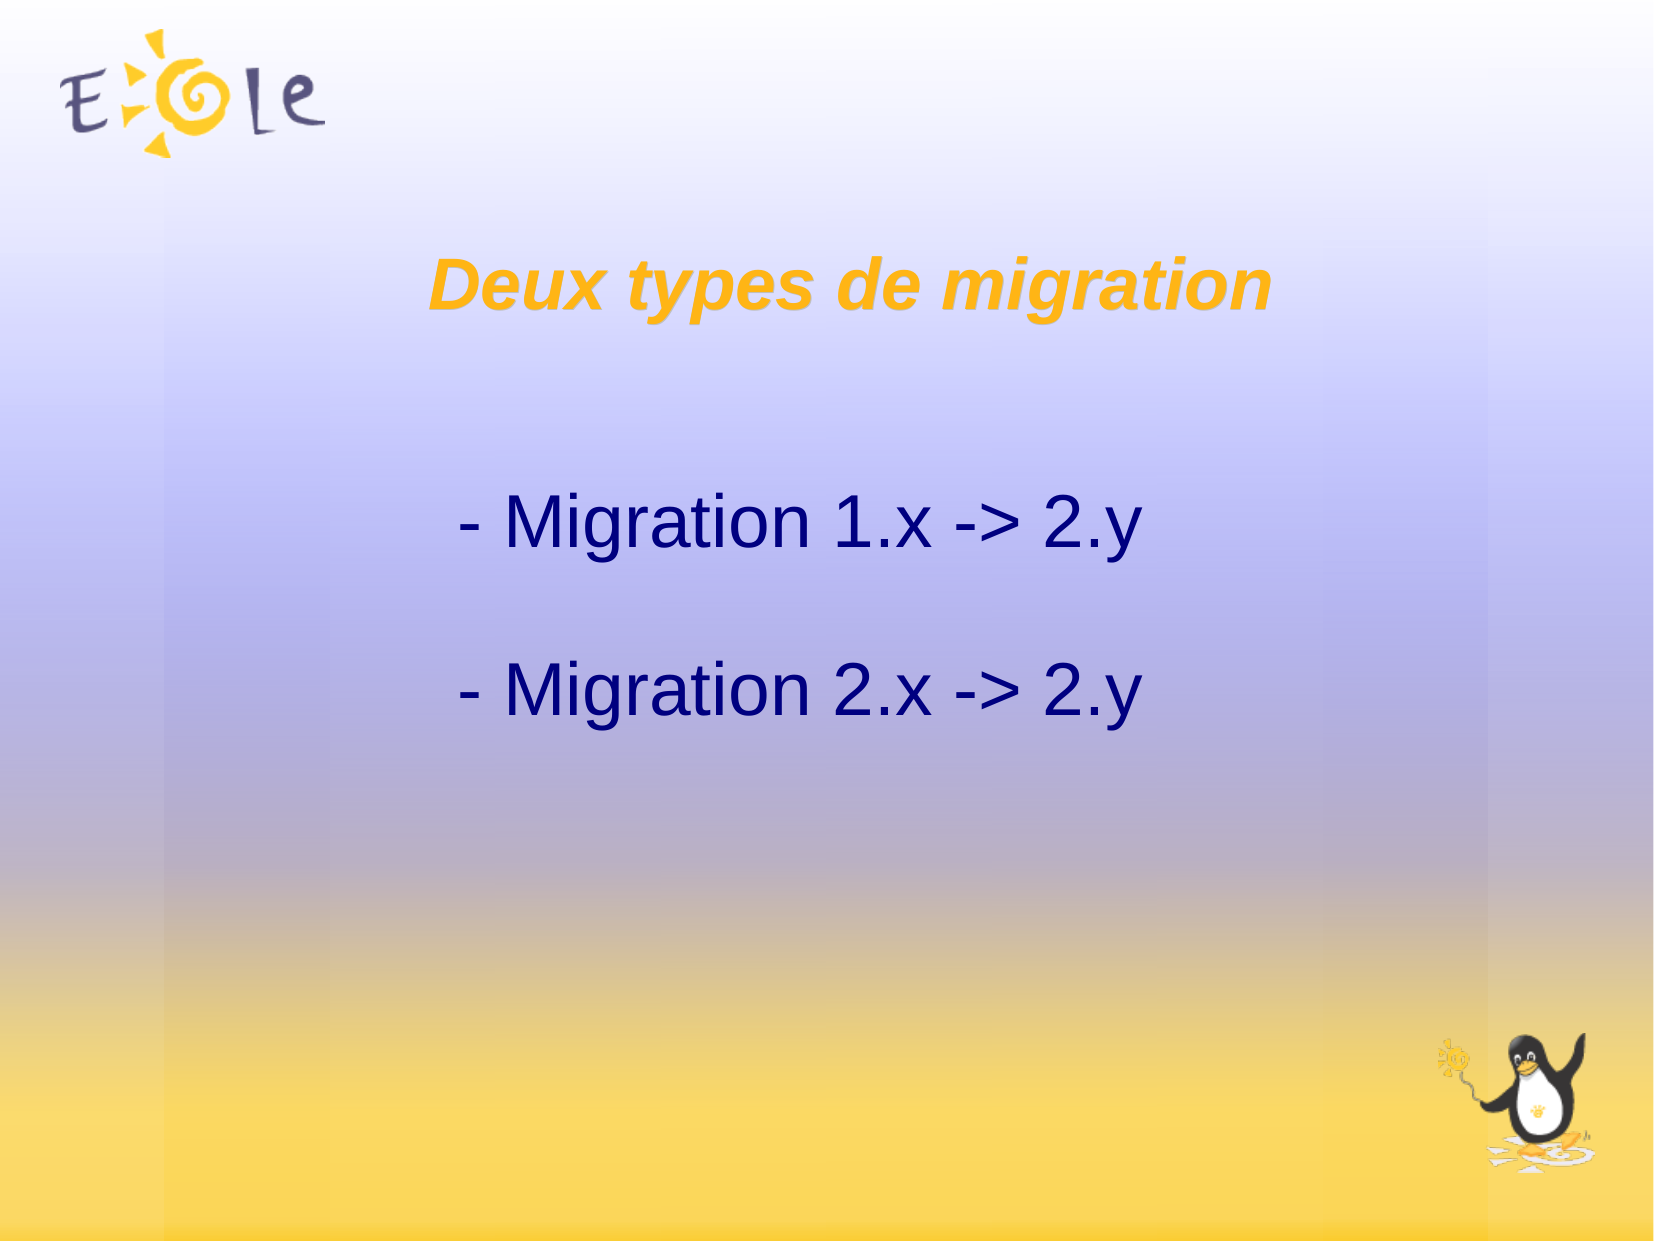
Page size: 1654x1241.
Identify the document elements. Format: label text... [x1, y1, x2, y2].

text_box Deux types de migration [413, 236, 1291, 335]
picture [0, 0, 1654, 1241]
text_box - Migration 1.x -> 2.y - Migration 2.x -> 2.y [442, 472, 1159, 919]
